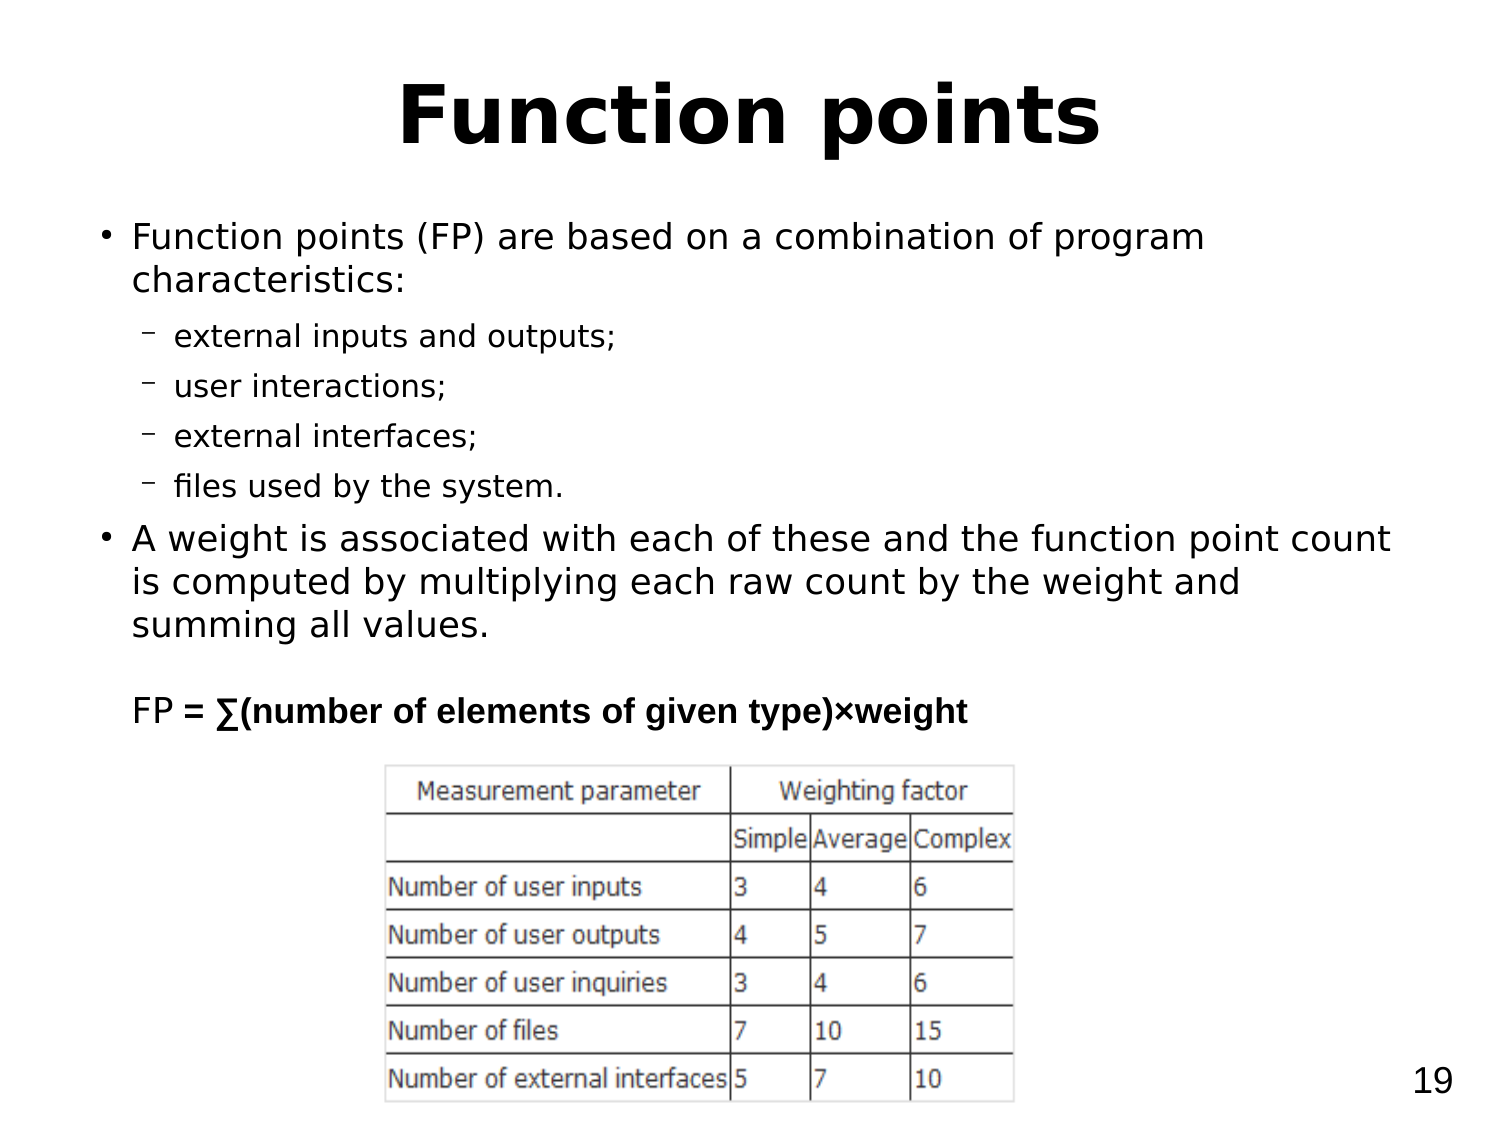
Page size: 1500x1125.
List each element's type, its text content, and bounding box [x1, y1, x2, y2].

picture [383, 763, 1017, 1105]
title Function points [75, 44, 1425, 177]
list Function points (FP) are based on a combination of program characteristics: external inputs and outputs; user interactions; external interfaces; files used by the system. A weight is associated with each of these and the function point count is computed by multiplying each raw count by the weight and summing all values. FP = ∑(number of elements of given type)×weight [75, 206, 1425, 739]
